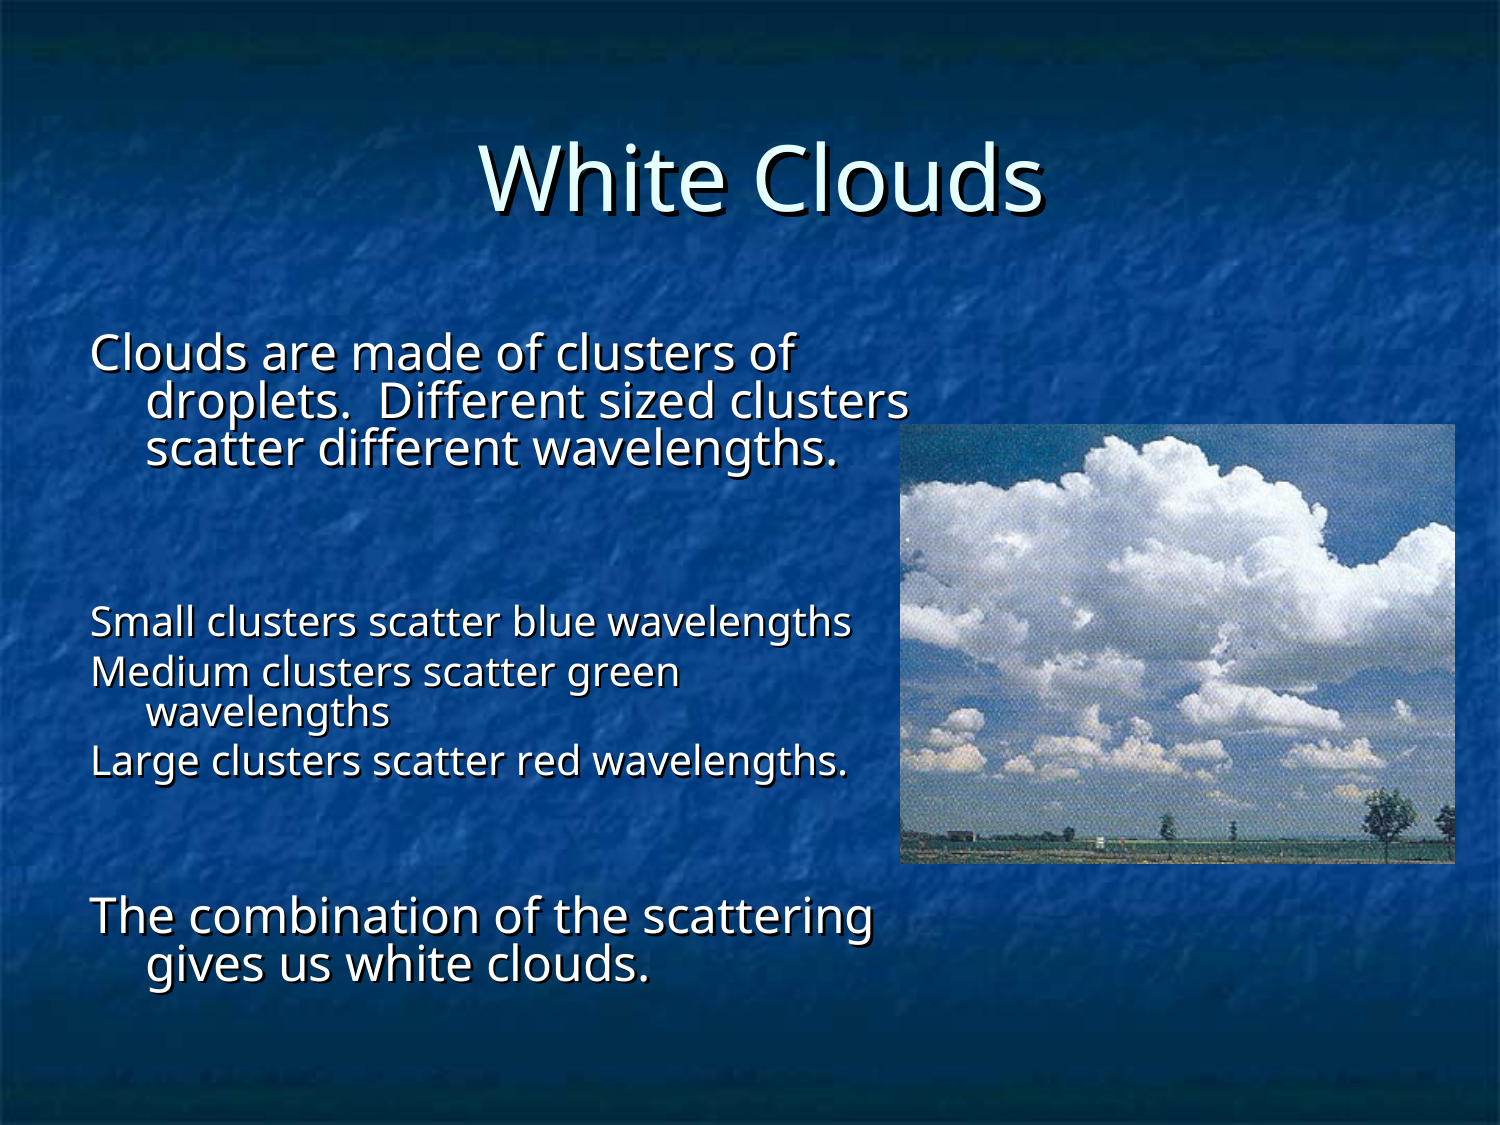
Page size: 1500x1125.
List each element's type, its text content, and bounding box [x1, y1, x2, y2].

picture [0, 0, 1500, 1125]
title White Clouds [75, 62, 1426, 288]
list Clouds are made of clusters of droplets. Different sized clusters scatter different wavelengths. Small clusters scatter blue wavelengths Medium clusters scatter green wavelengths Large clusters scatter red wavelengths. The combination of the scattering gives us white clouds. [74, 324, 925, 1013]
